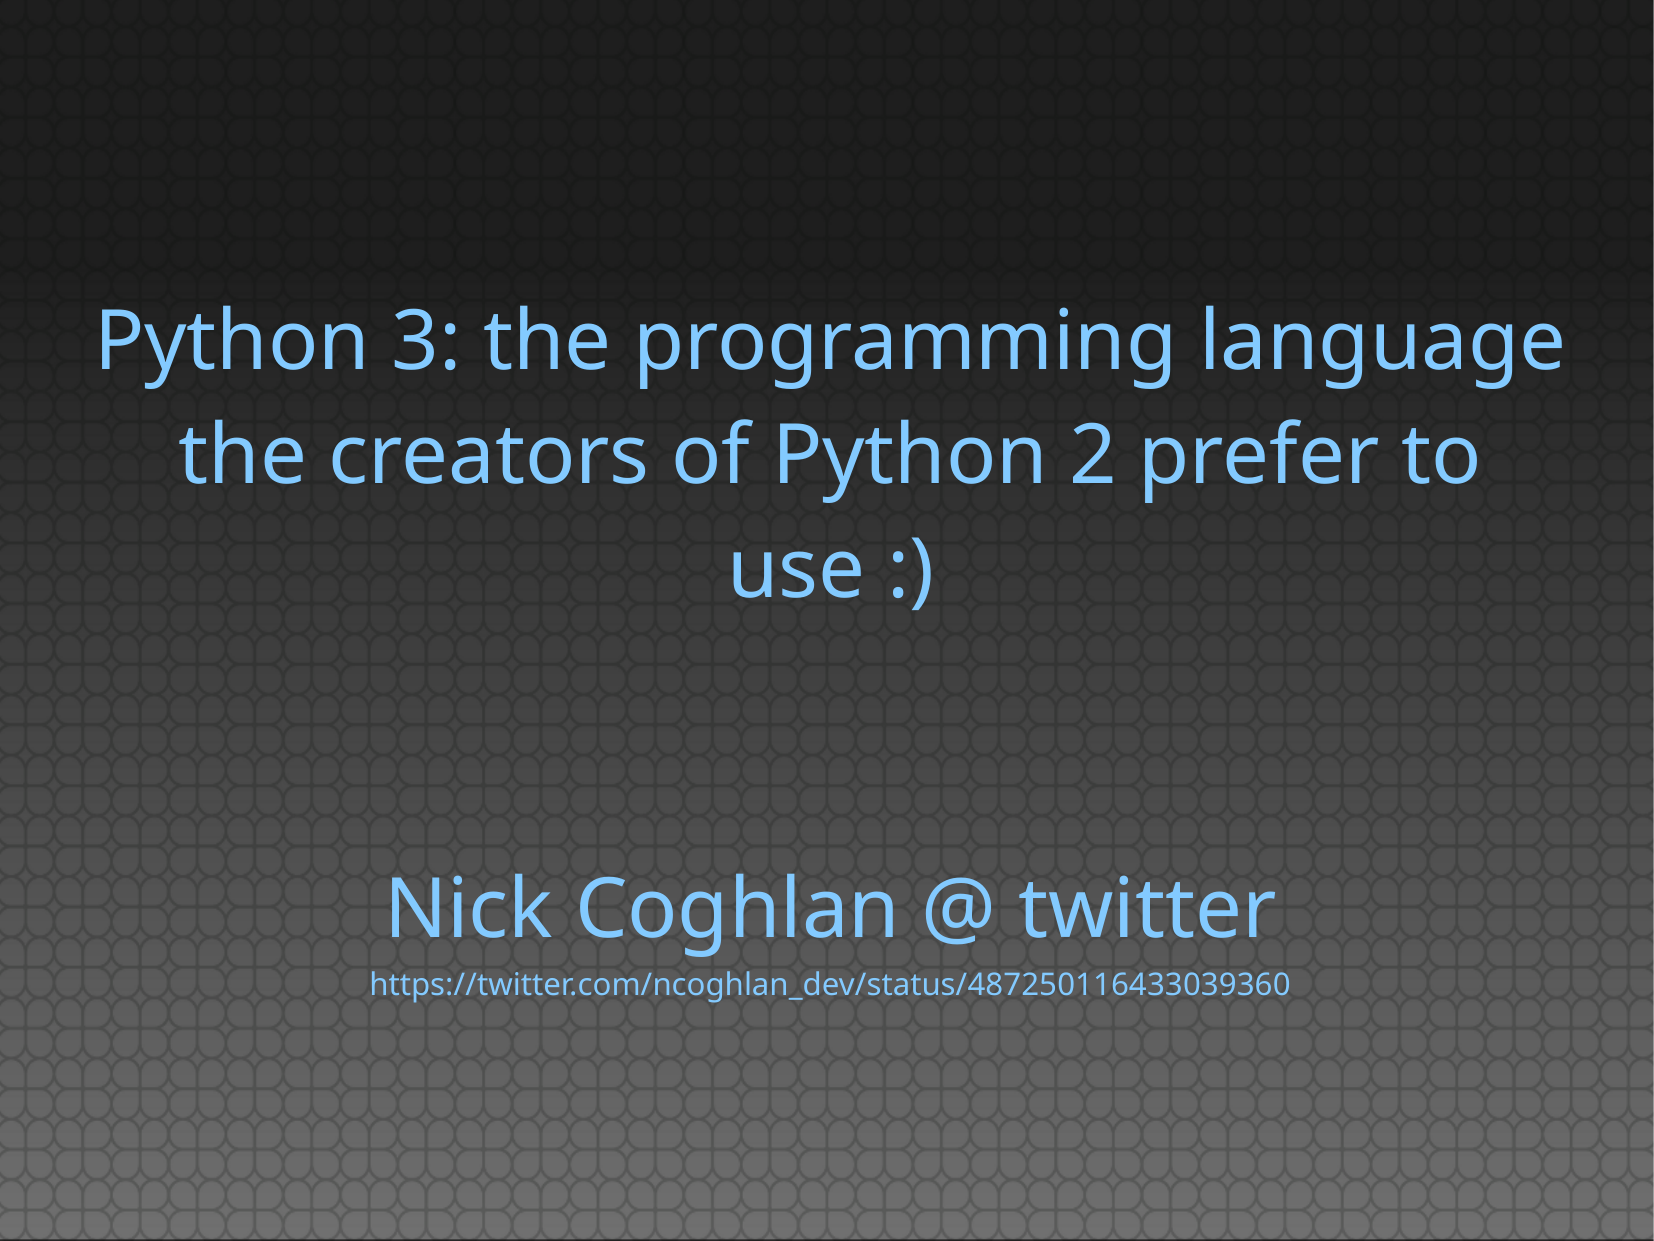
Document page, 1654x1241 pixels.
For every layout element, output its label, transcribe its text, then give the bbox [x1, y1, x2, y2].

picture [0, 0, 1654, 1241]
subtitle Python 3: the programming language the creators of Python 2 prefer to use :) Nick Coghlan @ twitter https://twitter.com/ncoghlan_dev/status/487250116433039360 [86, 107, 1576, 1179]
